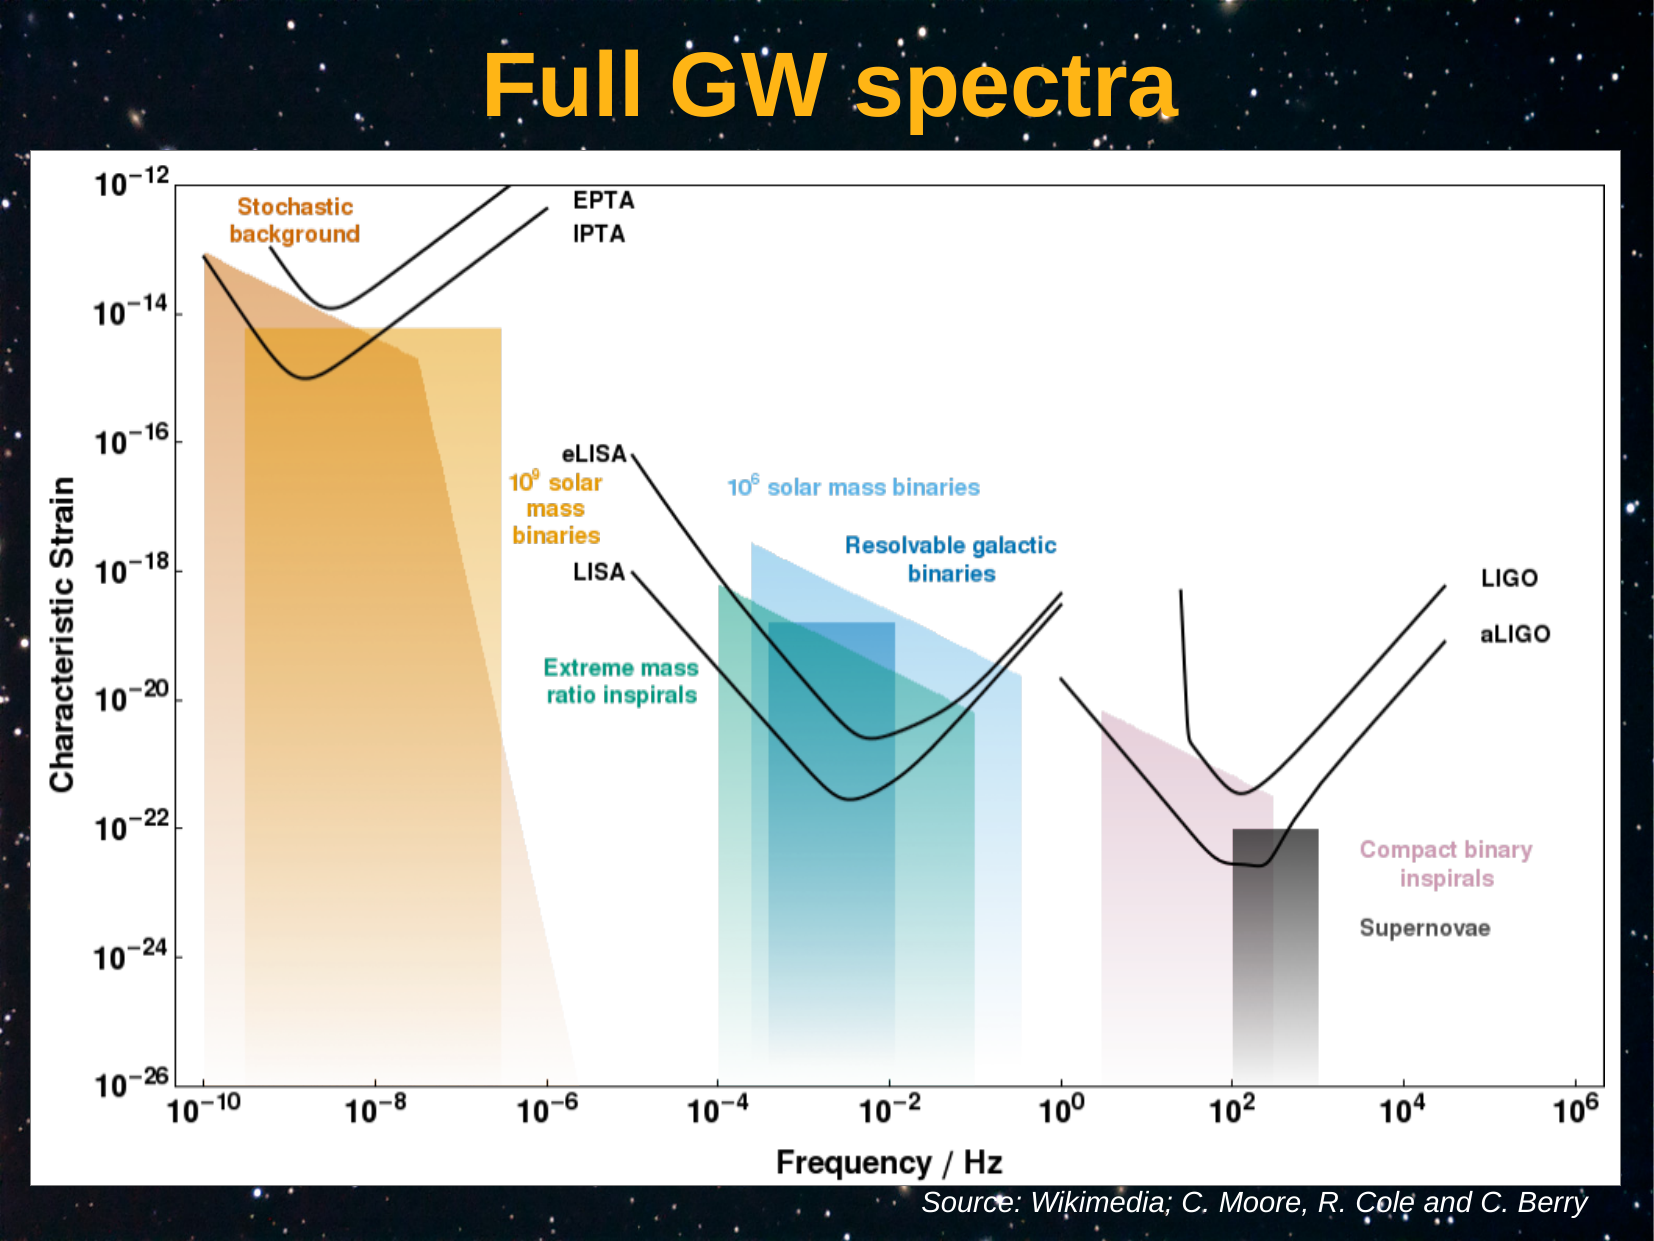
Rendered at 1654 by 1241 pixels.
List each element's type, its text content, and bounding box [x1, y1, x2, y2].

text_box [30, 150, 1621, 1186]
picture [0, 0, 1654, 1241]
text_box Source: Wikimedia; C. Moore, R. Cole and C. Berry [906, 1186, 1612, 1227]
title Full GW spectra [86, 19, 1576, 151]
